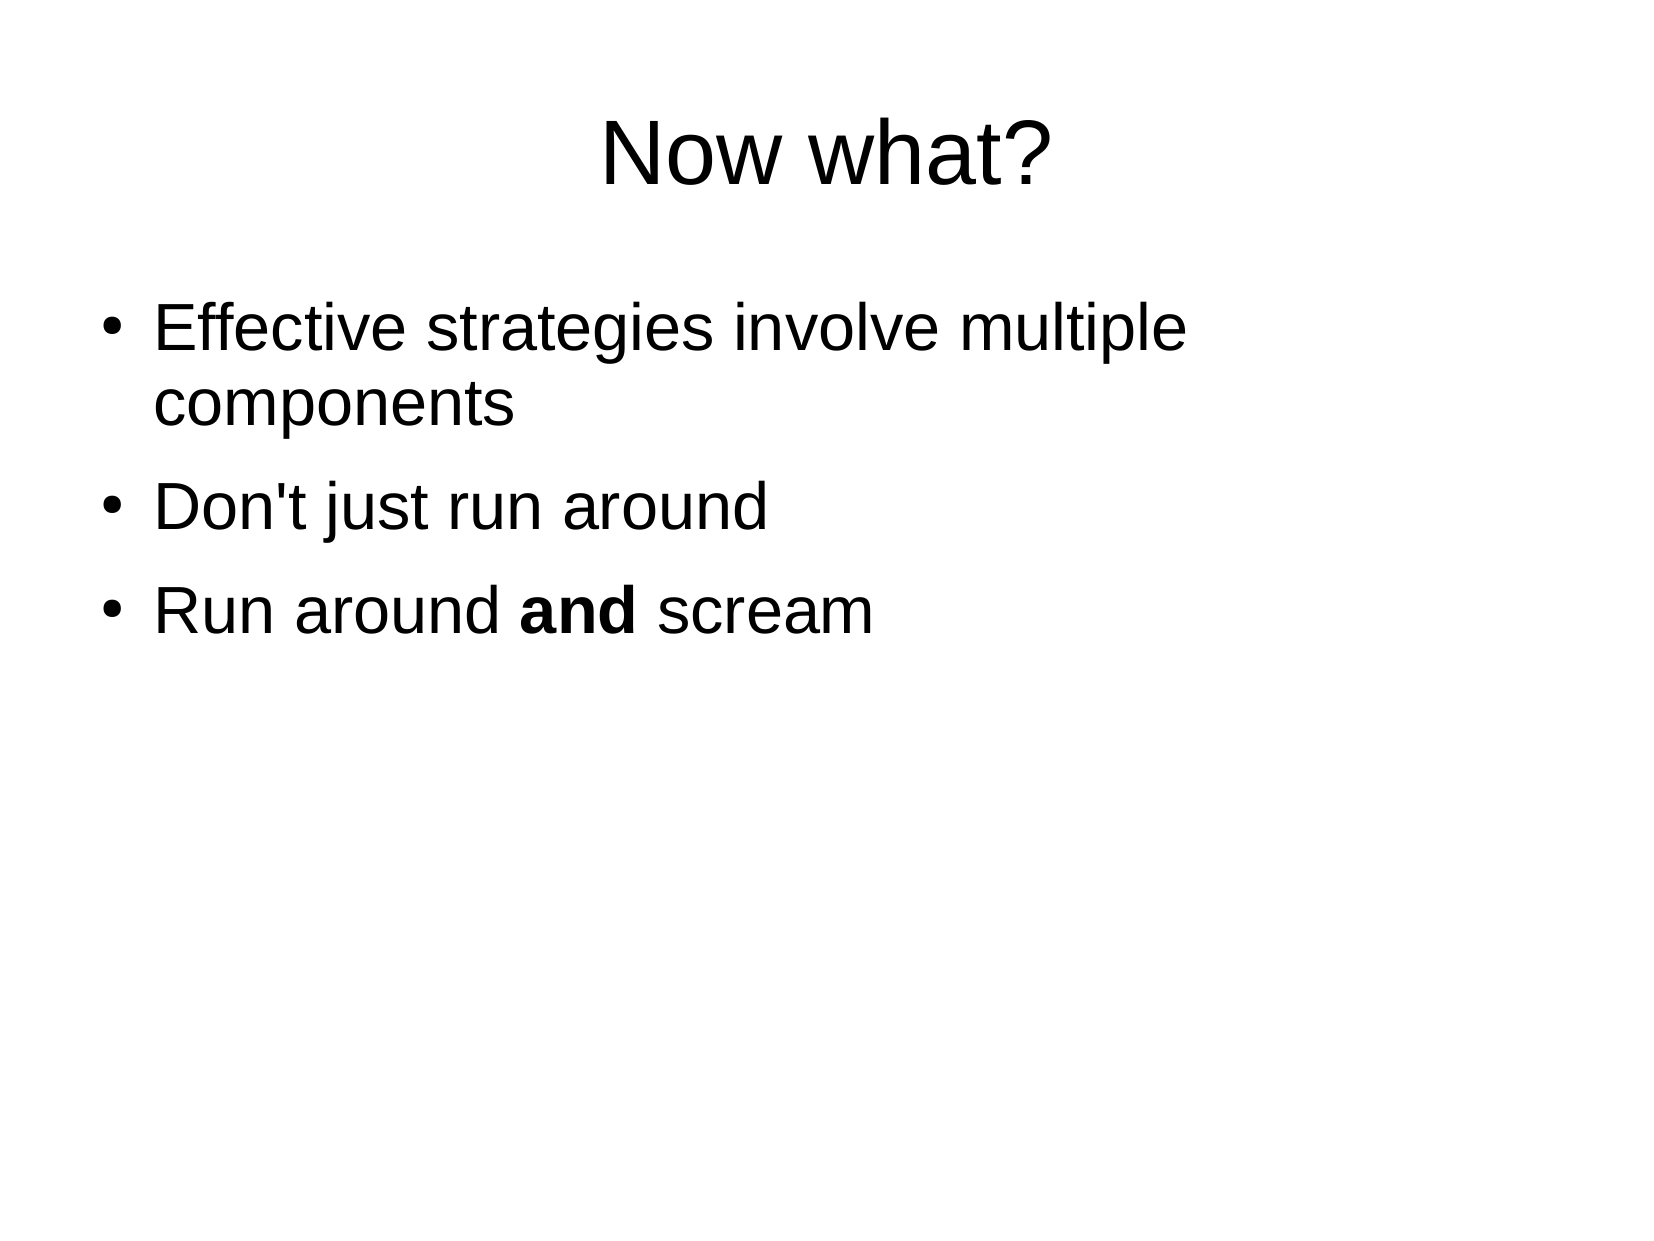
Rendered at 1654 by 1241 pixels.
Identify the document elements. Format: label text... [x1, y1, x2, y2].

title Now what? [82, 49, 1571, 257]
list Effective strategies involve multiple components Don't just run around Run around and scream [82, 290, 1538, 1010]
